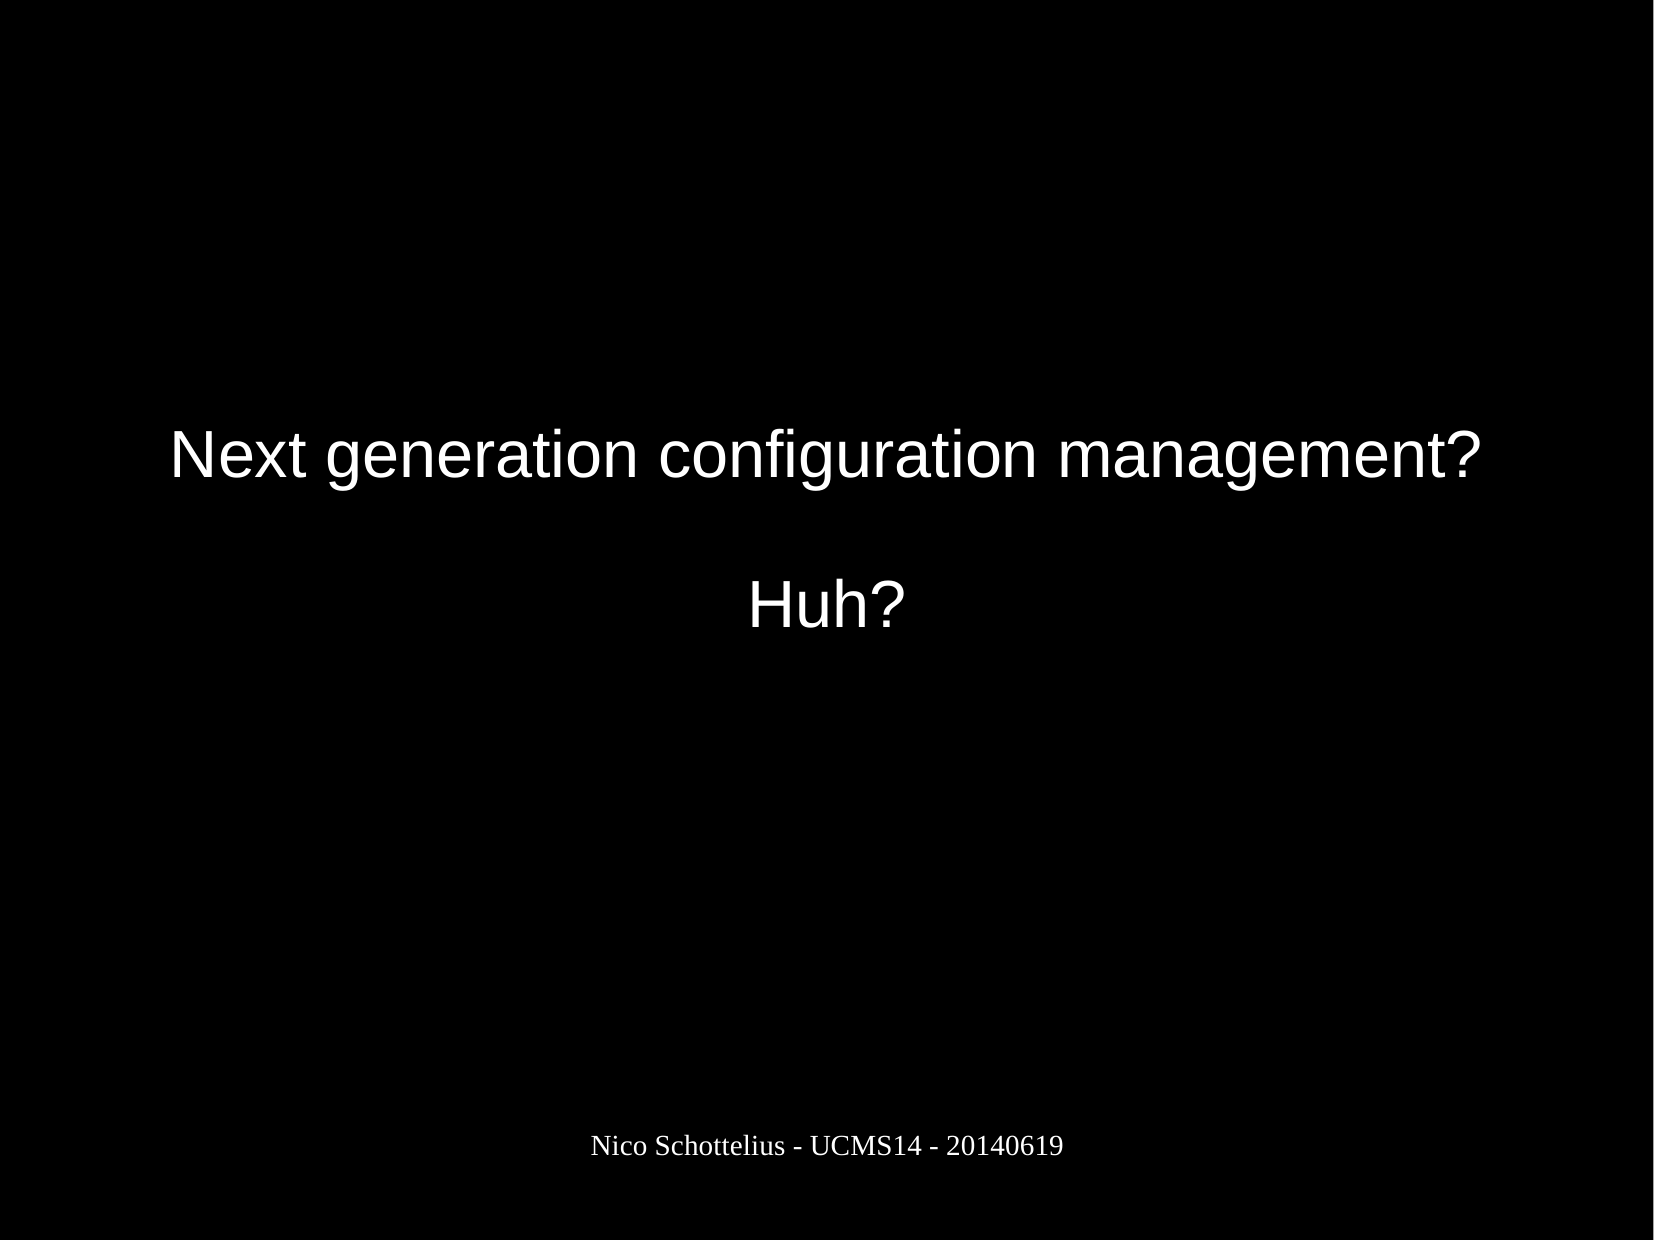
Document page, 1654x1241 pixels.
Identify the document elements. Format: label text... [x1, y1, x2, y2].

subtitle Next generation configuration management? Huh? [82, 49, 1571, 1010]
